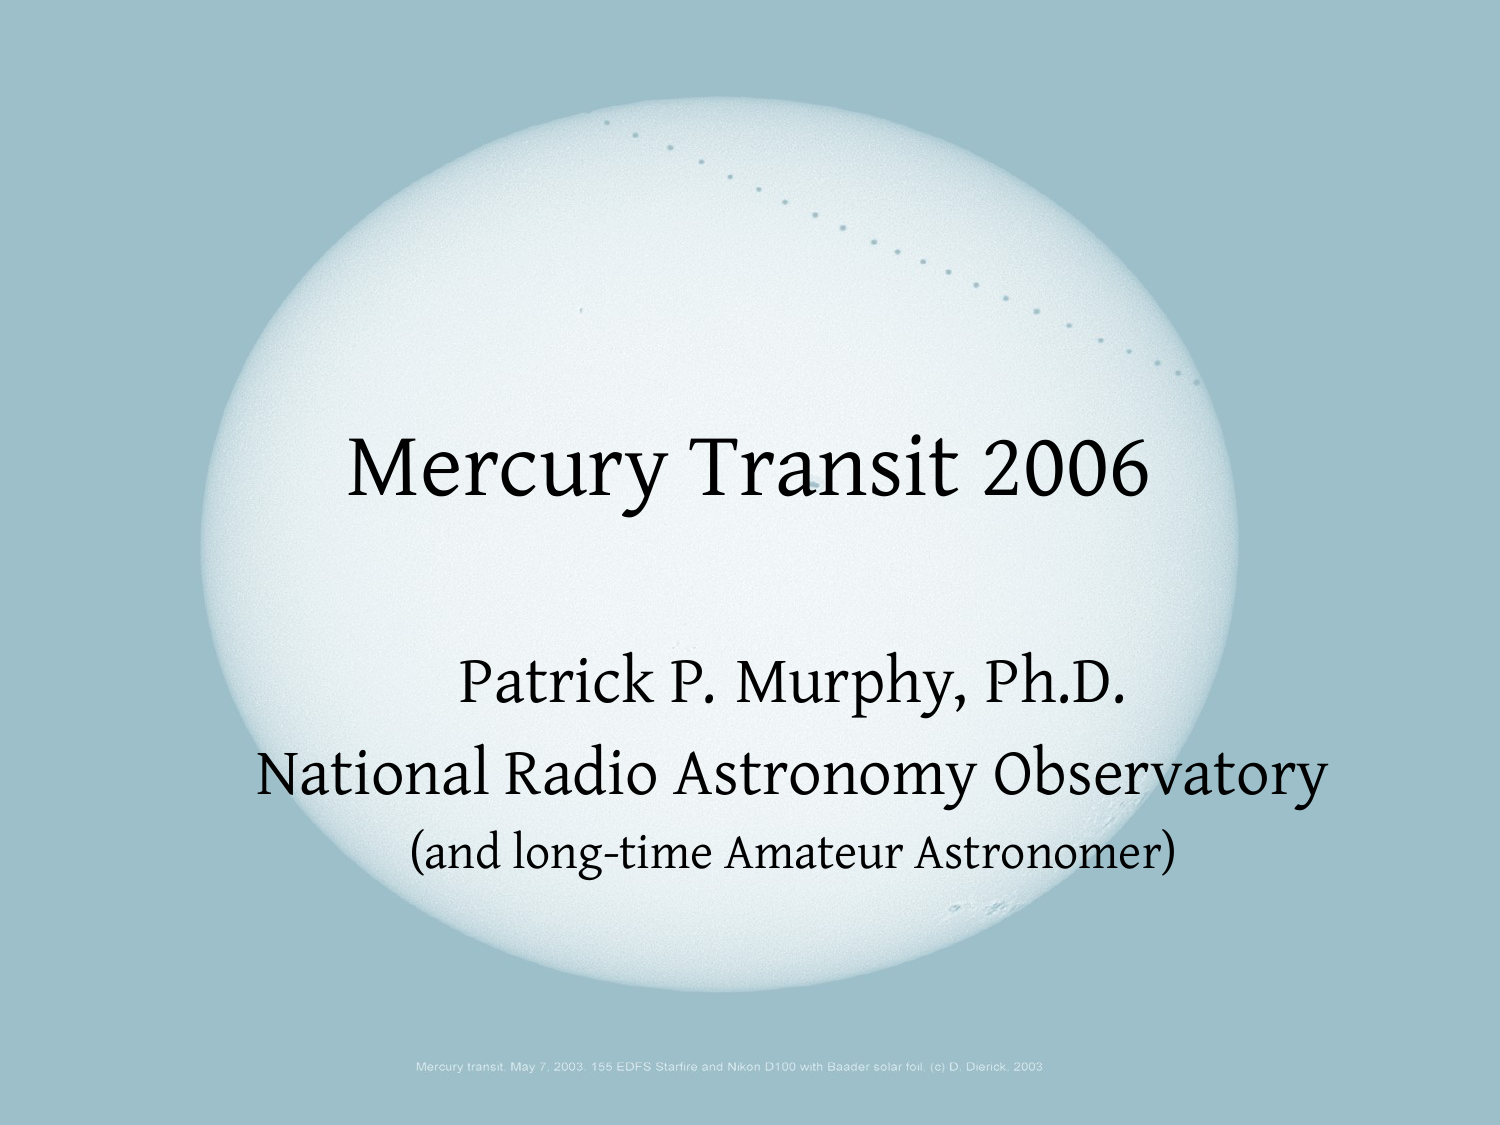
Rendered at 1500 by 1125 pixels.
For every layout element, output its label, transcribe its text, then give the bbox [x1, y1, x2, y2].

picture [0, 0, 1500, 1125]
subtitle Patrick P. Murphy, Ph.D. National Radio Astronomy Observatory (and long-time Amateur Astronomer) [162, 637, 1351, 926]
title Mercury Transit 2006 [112, 374, 1388, 563]
